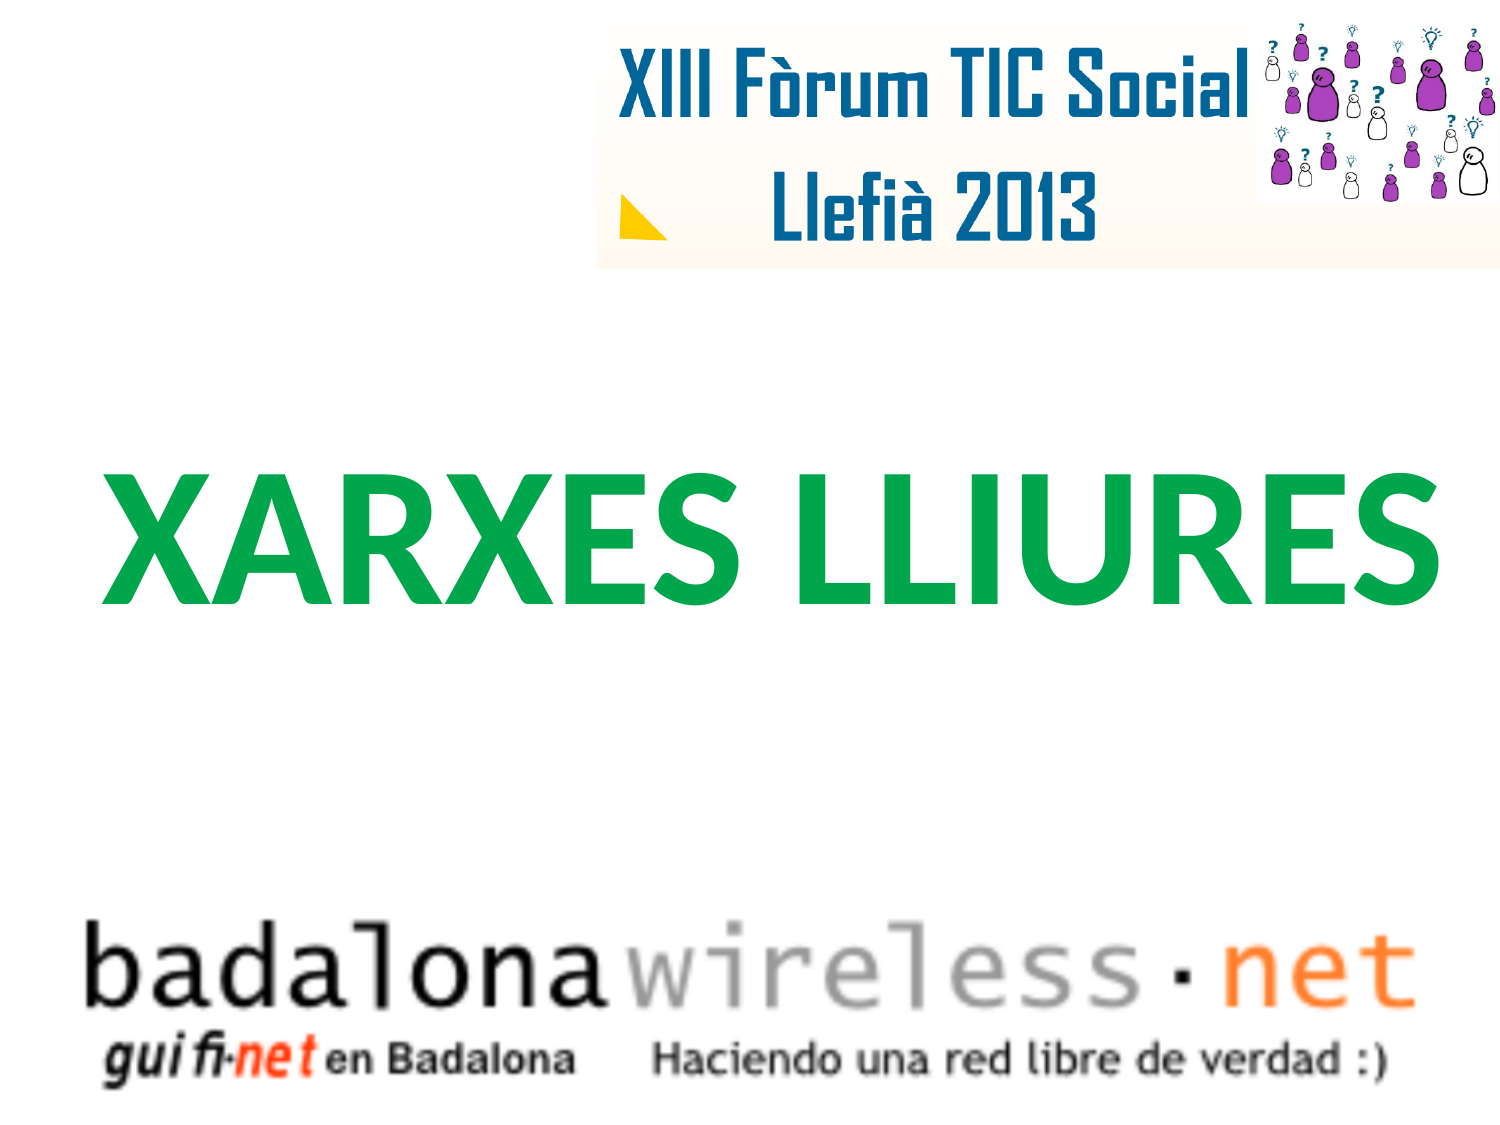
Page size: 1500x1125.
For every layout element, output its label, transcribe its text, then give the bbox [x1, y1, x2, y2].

picture [47, 870, 1453, 1125]
text_box XARXES LLIURES [86, 397, 1462, 653]
picture [596, 19, 1500, 269]
